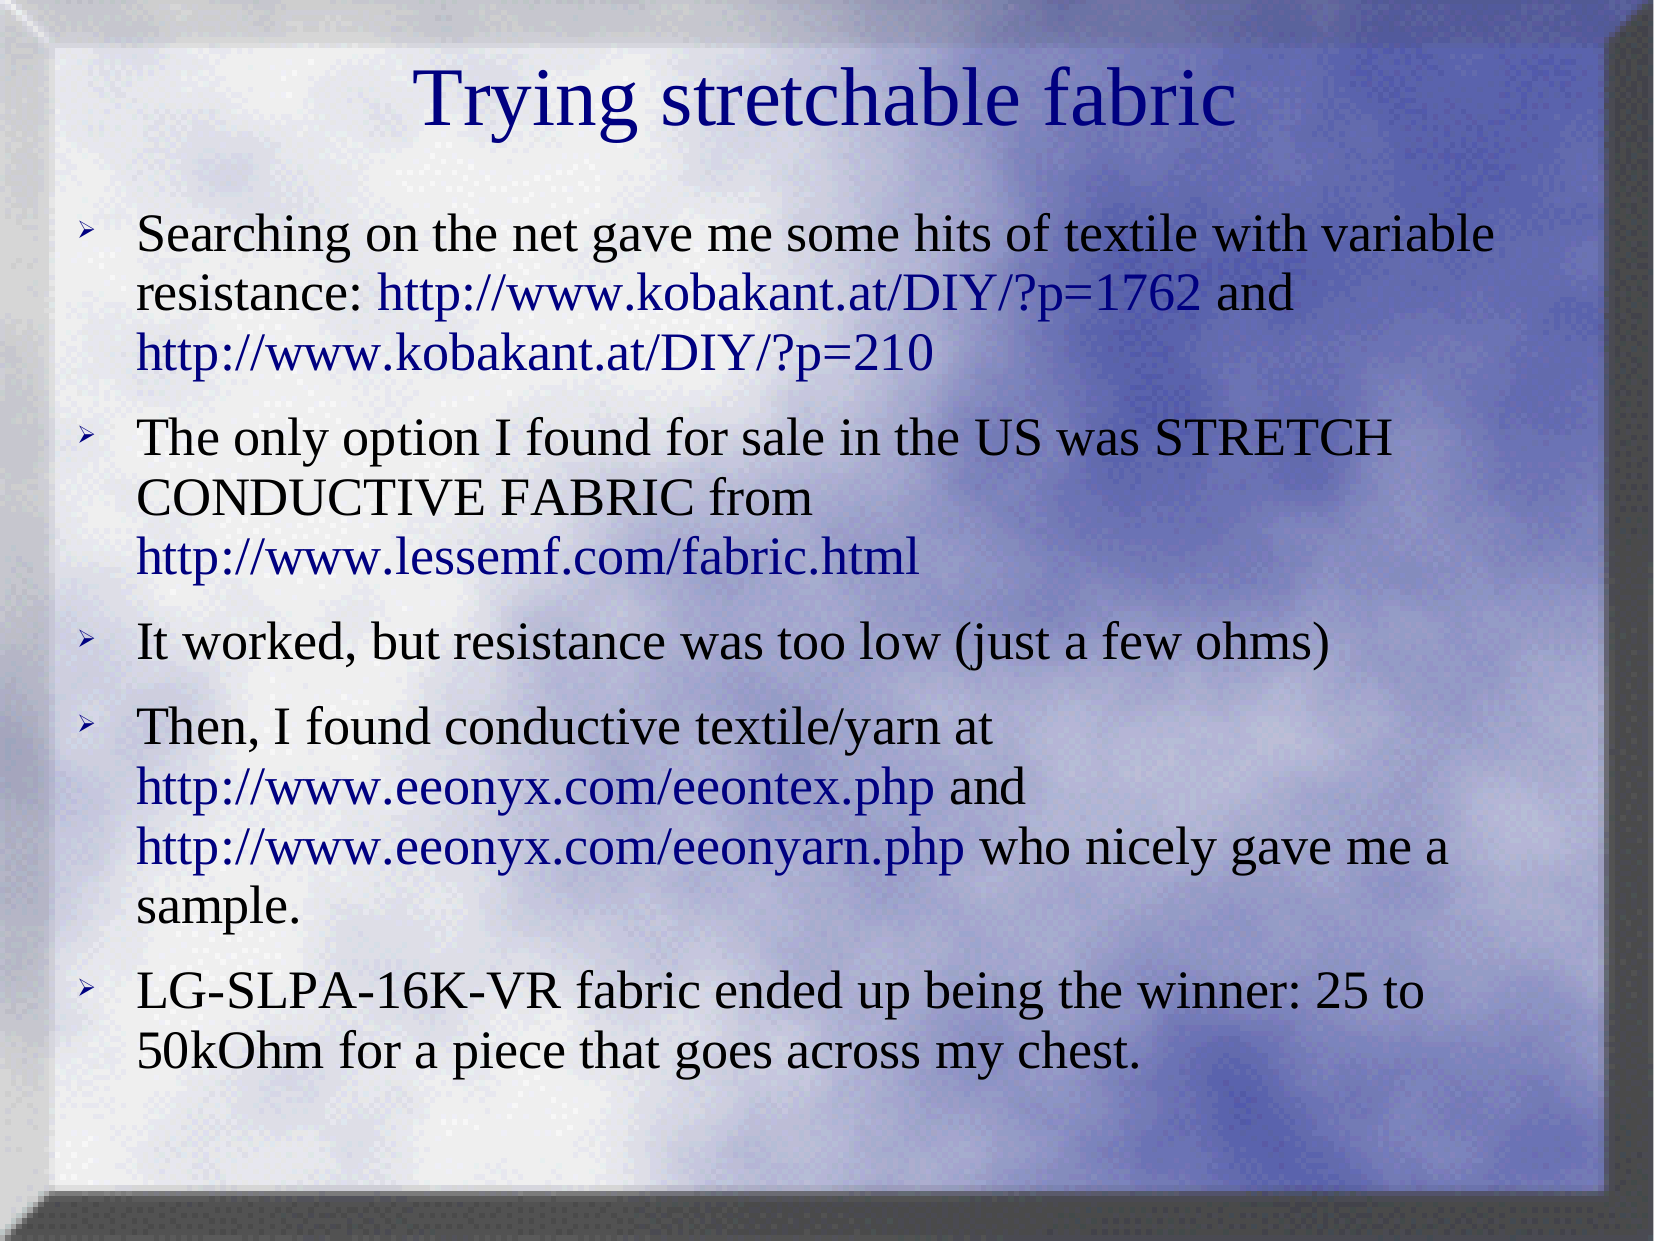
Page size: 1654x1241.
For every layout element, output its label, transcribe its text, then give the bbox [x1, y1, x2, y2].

title Trying stretchable fabric [117, 43, 1534, 151]
picture [0, 0, 1654, 1241]
list Searching on the net gave me some hits of textile with variable resistance: http://www.kobakant.at/DIY/?p=1762 and http://www.kobakant.at/DIY/?p=210 The only option I found for sale in the US was STRETCH CONDUCTIVE FABRIC from http://www.lessemf.com/fabric.html It worked, but resistance was too low (just a few ohms) Then, I found conductive textile/yarn at http://www.eeonyx.com/eeontex.php and http://www.eeonyx.com/eeonyarn.php who nicely gave me a sample. LG-SLPA-16K-VR fabric ended up being the winner: 25 to 50kOhm for a piece that goes across my chest. [77, 203, 1575, 1081]
